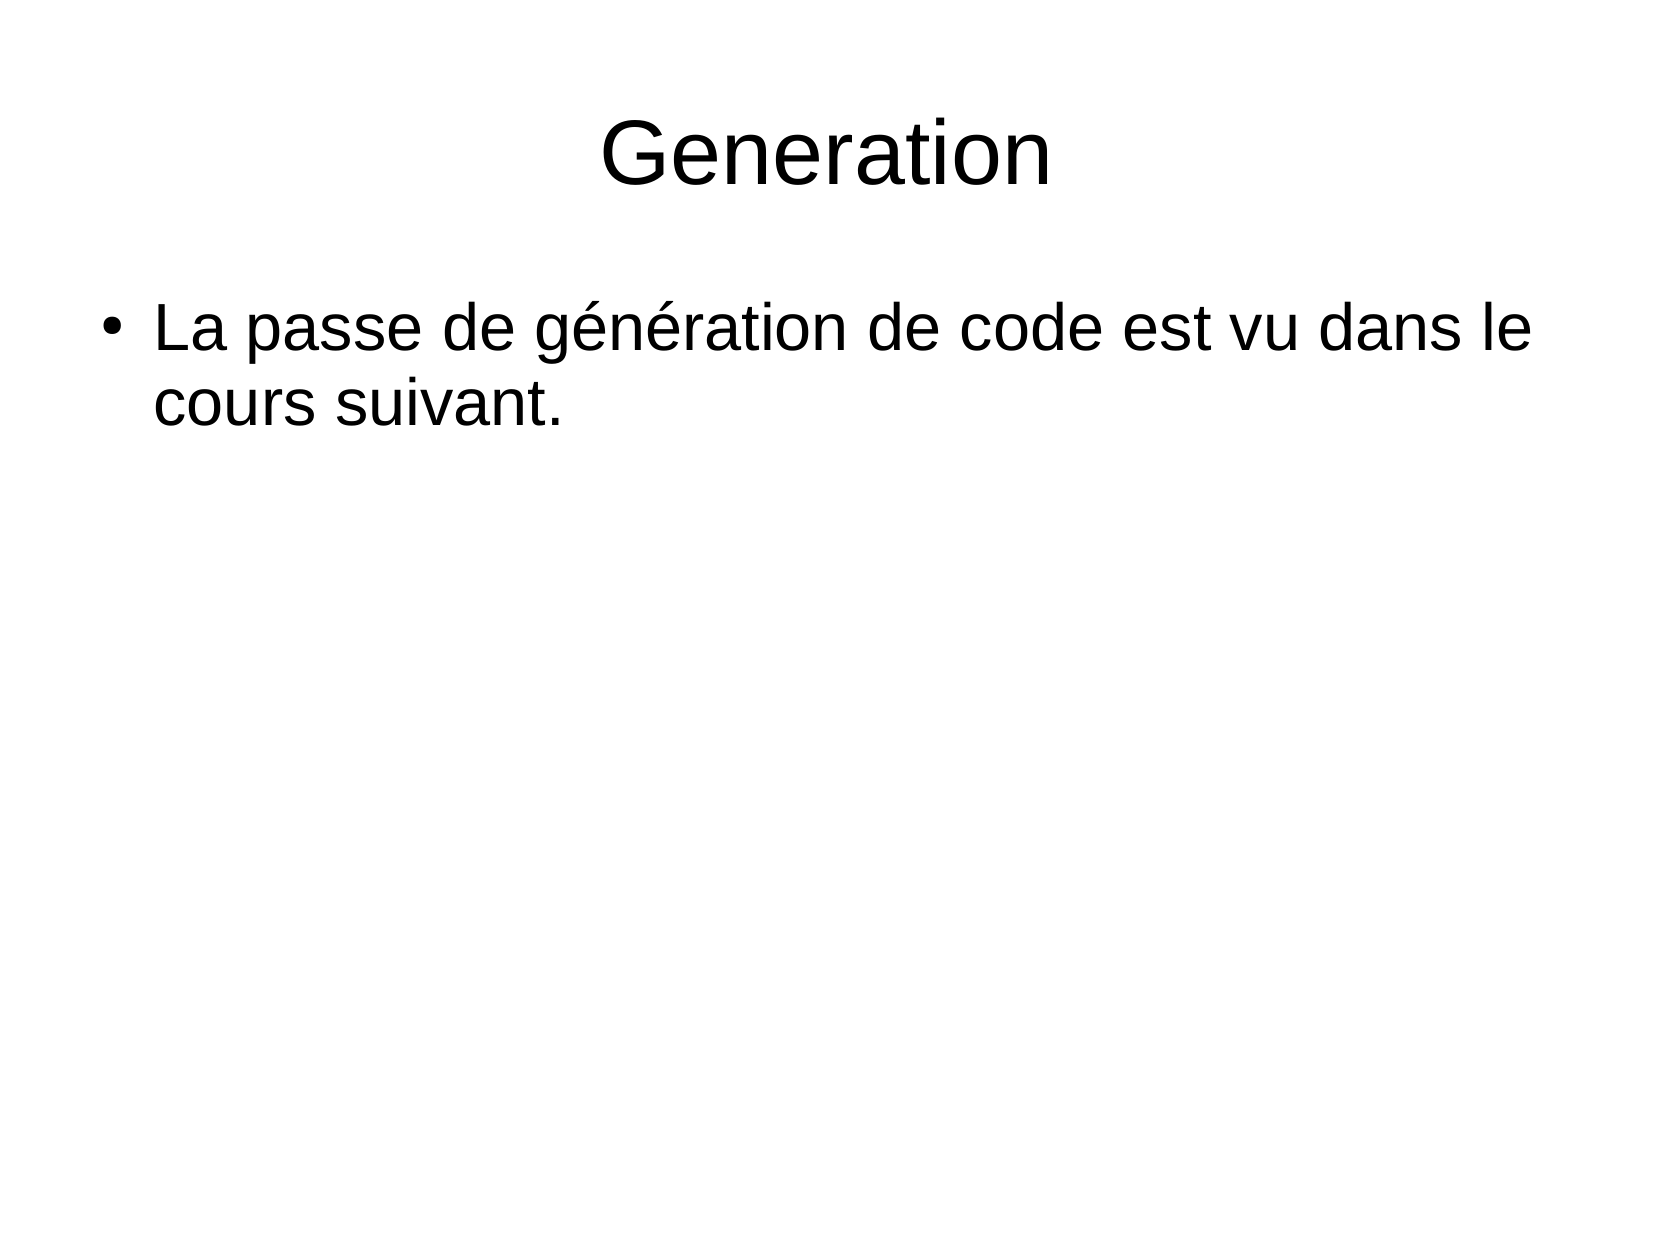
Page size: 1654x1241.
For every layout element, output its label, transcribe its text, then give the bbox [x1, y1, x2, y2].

title Generation [82, 56, 1571, 250]
list La passe de génération de code est vu dans le cours suivant. [82, 290, 1571, 1094]
